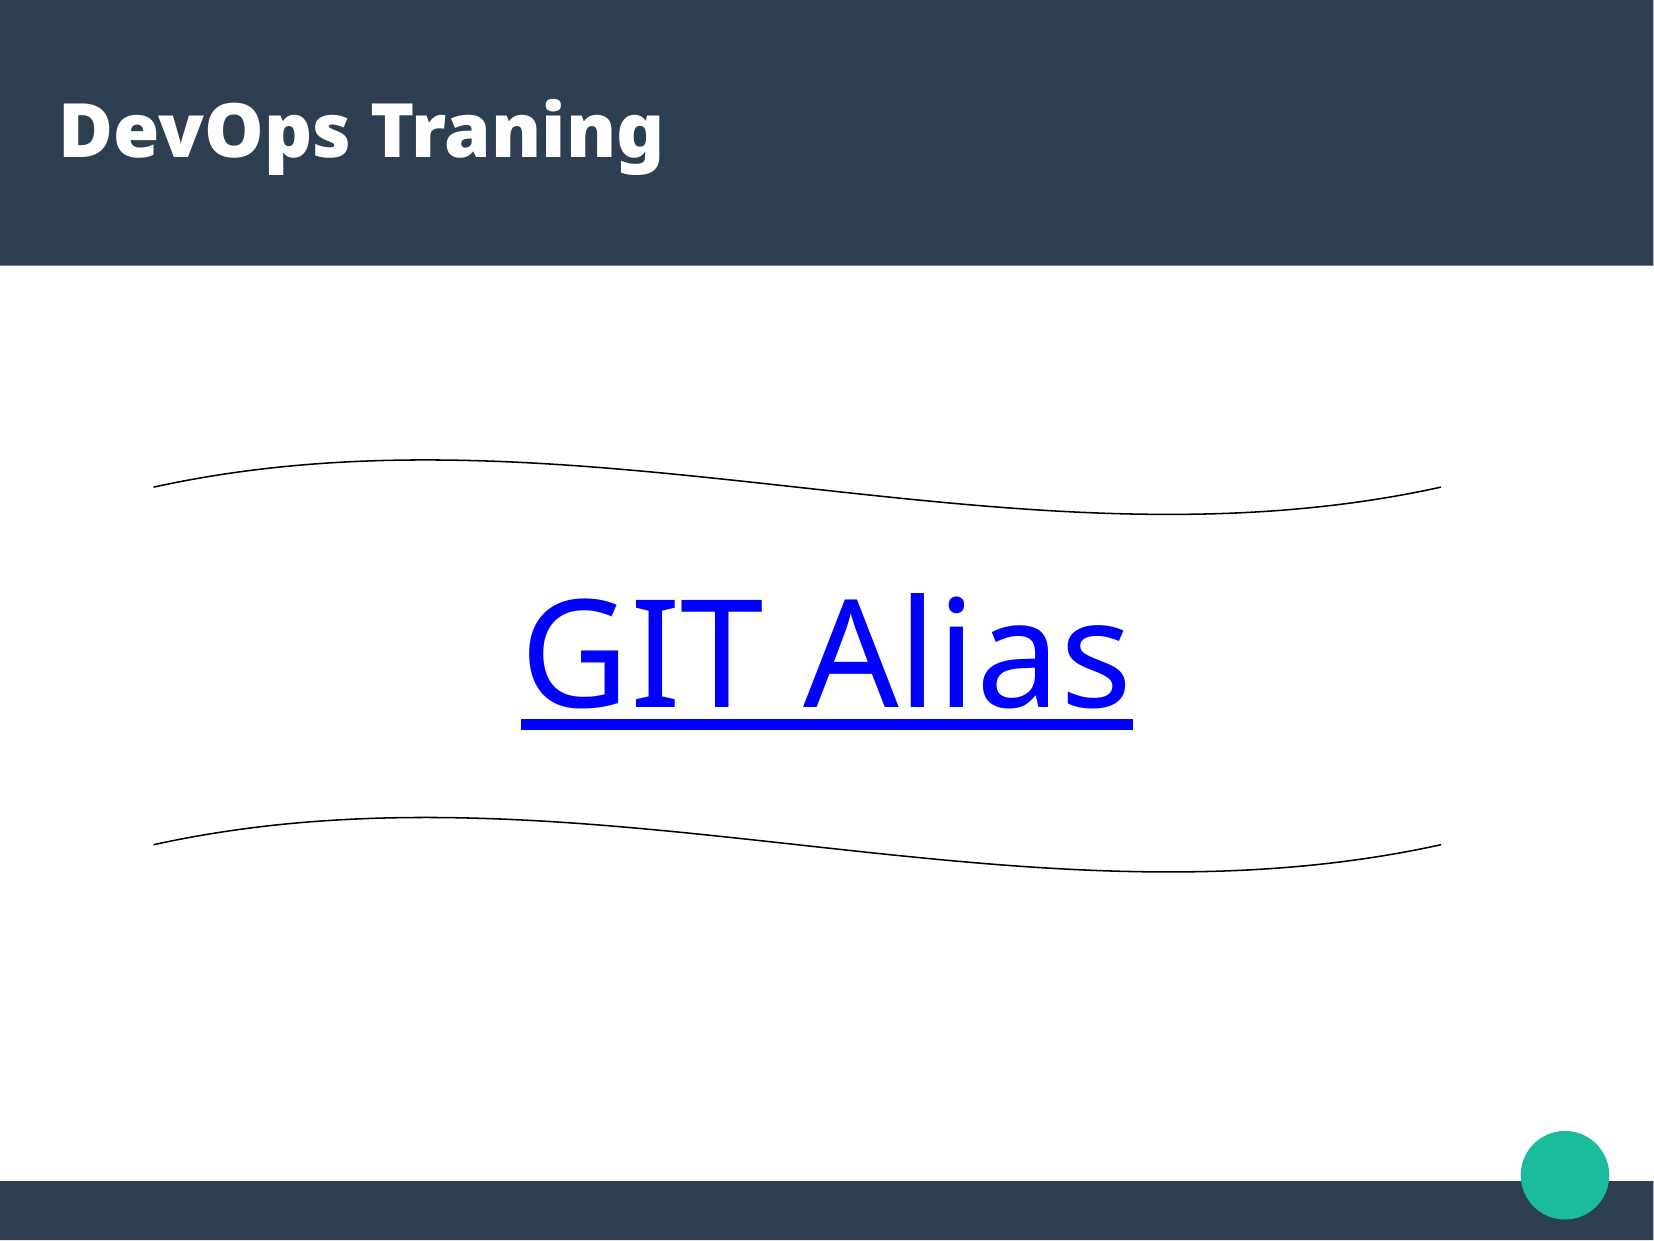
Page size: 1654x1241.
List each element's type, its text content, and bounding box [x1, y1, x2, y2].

title DevOps Traning [59, 49, 1595, 207]
subtitle GIT Alias [82, 290, 1571, 1010]
